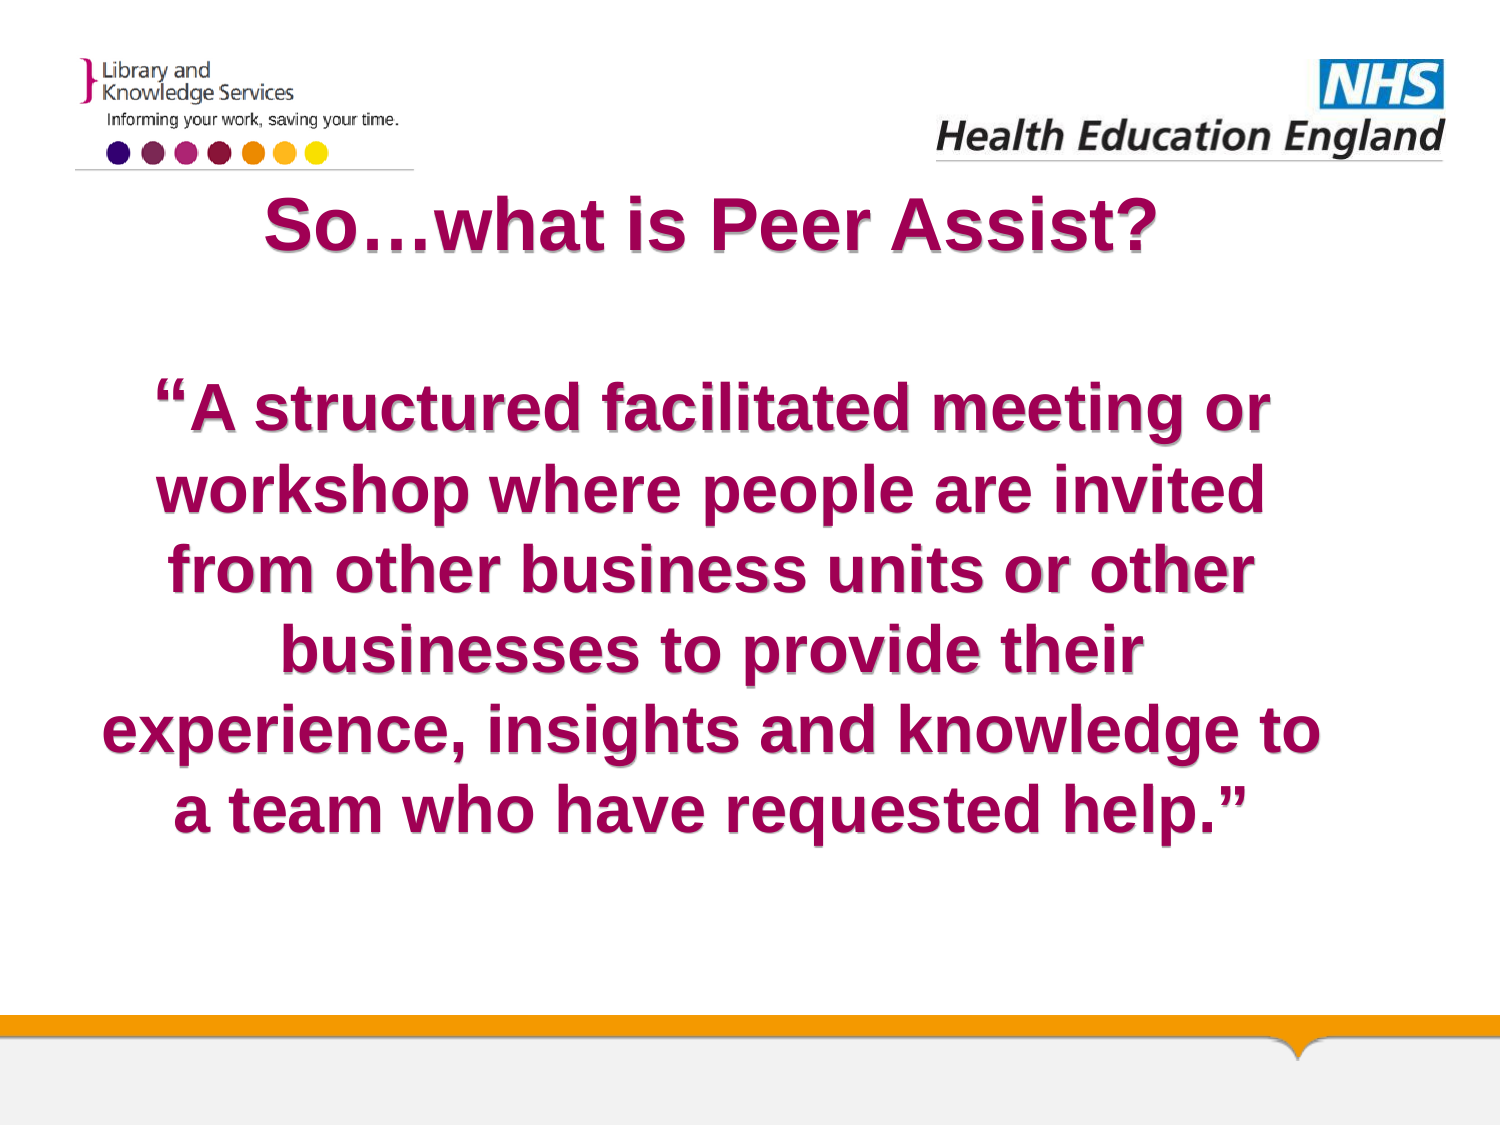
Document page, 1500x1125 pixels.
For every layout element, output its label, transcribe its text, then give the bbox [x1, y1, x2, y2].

title So…what is Peer Assist? “A structured facilitated meeting or workshop where people are invited from other business units or other businesses to provide their experience, insights and knowledge to a team who have requested help.” [75, 168, 1351, 280]
picture [75, 54, 416, 169]
